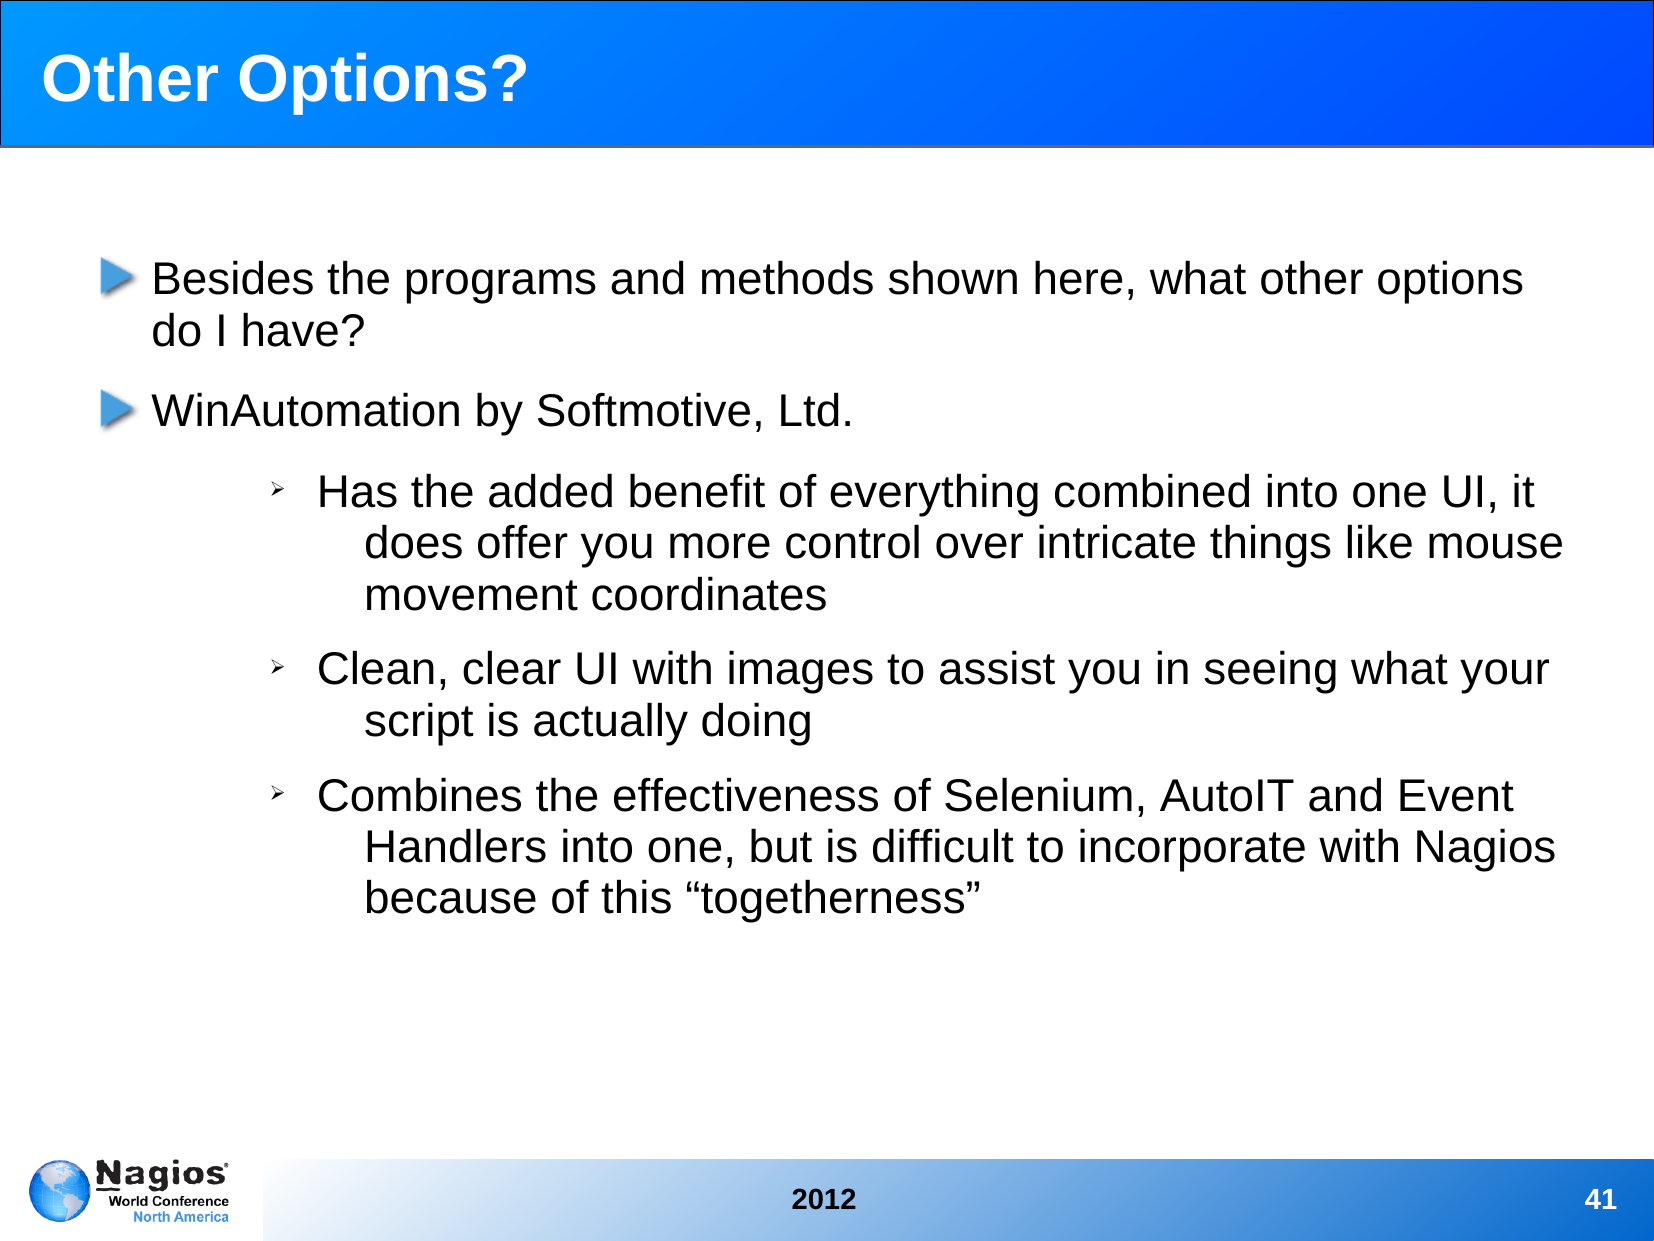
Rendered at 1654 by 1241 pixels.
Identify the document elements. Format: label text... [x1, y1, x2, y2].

title Other Options? [41, 0, 1248, 211]
picture [29, 1159, 229, 1235]
list Besides the programs and methods shown here, what other options do I have? WinAutomation by Softmotive, Ltd. Has the added benefit of everything combined into one UI, it does offer you more control over intricate things like mouse movement coordinates Clean, clear UI with images to assist you in seeing what your script is actually doing Combines the effectiveness of Selenium, AutoIT and Event Handlers into one, but is difficult to incorporate with Nagios because of this “togetherness” [80, 253, 1569, 1072]
